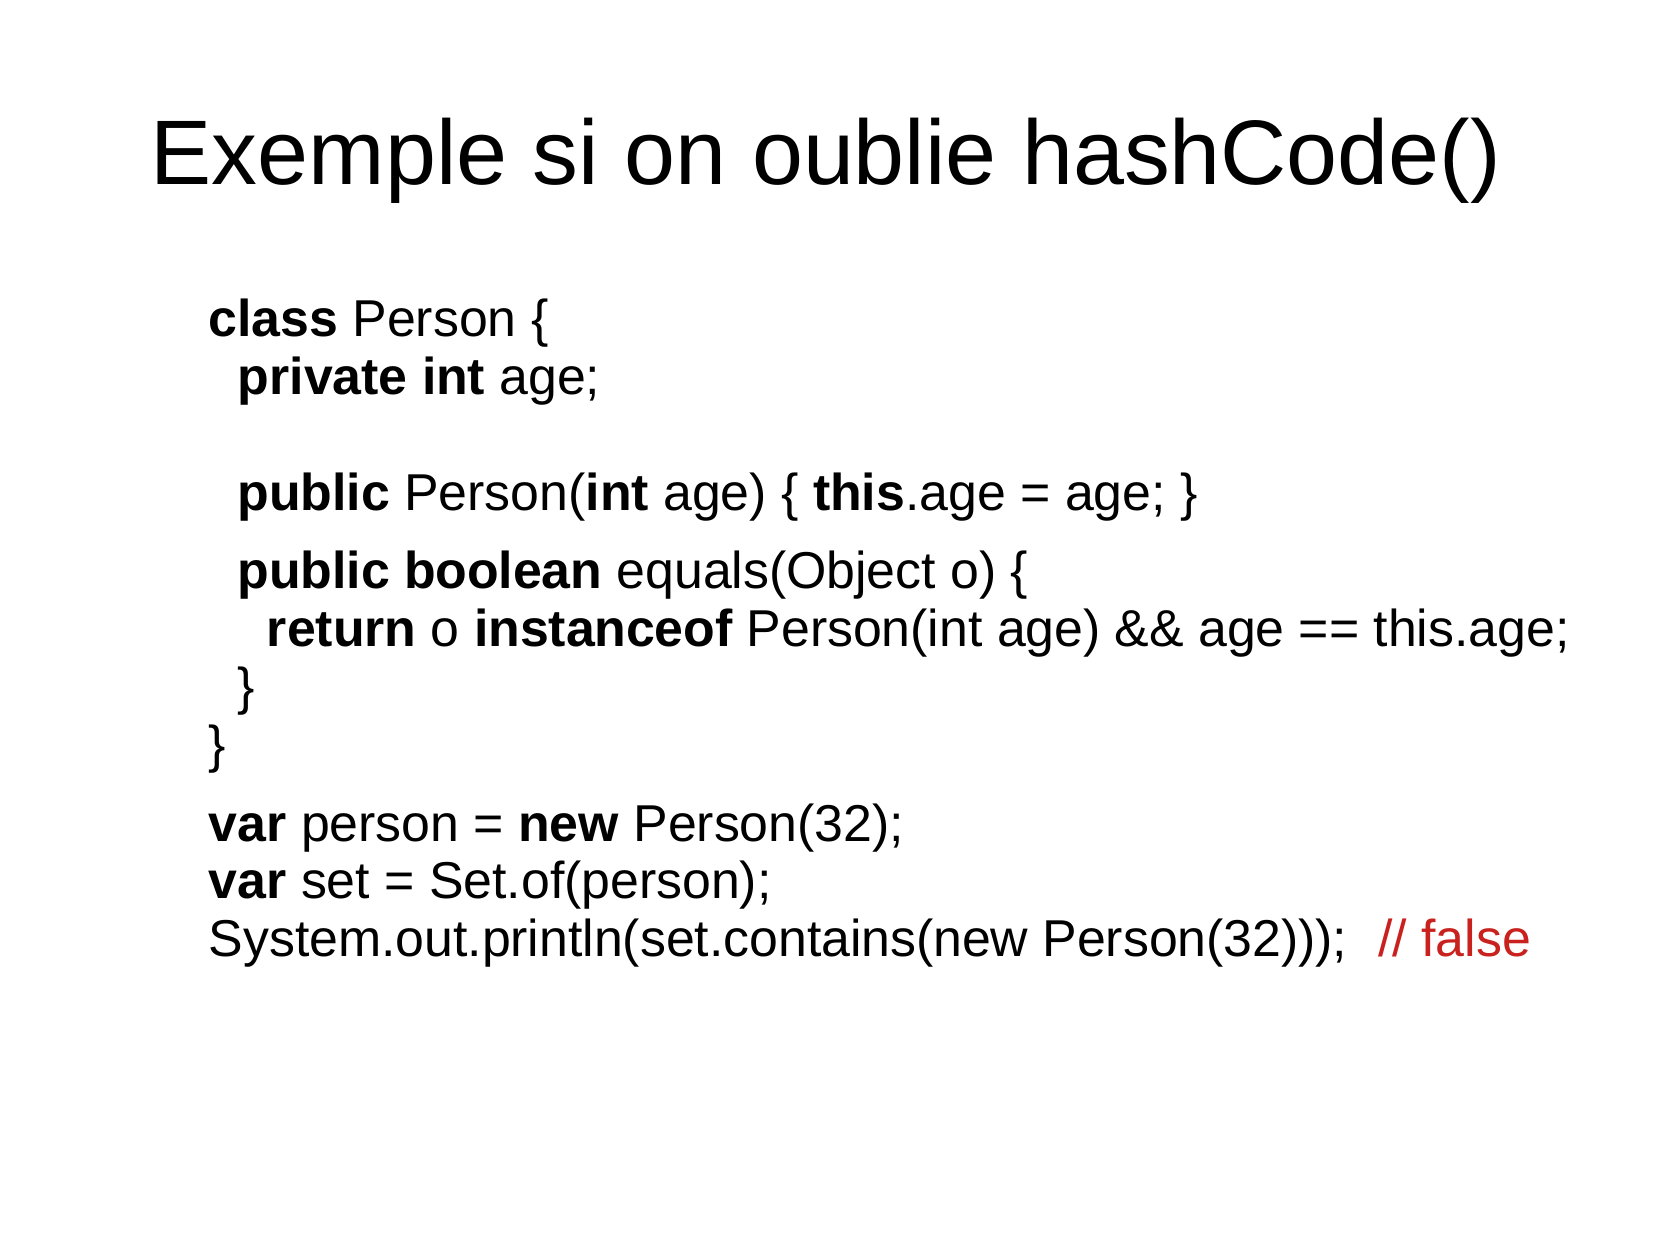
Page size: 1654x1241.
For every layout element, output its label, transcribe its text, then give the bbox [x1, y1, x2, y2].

title Exemple si on oublie hashCode() [82, 49, 1571, 257]
list class Person { private int age; public Person(int age) { this.age = age; } public boolean equals(Object o) { return o instanceof Person(int age) && age == this.age; } } var person = new Person(32); var set = Set.of(person); System.out.println(set.contains(new Person(32))); // false [82, 290, 1606, 1010]
